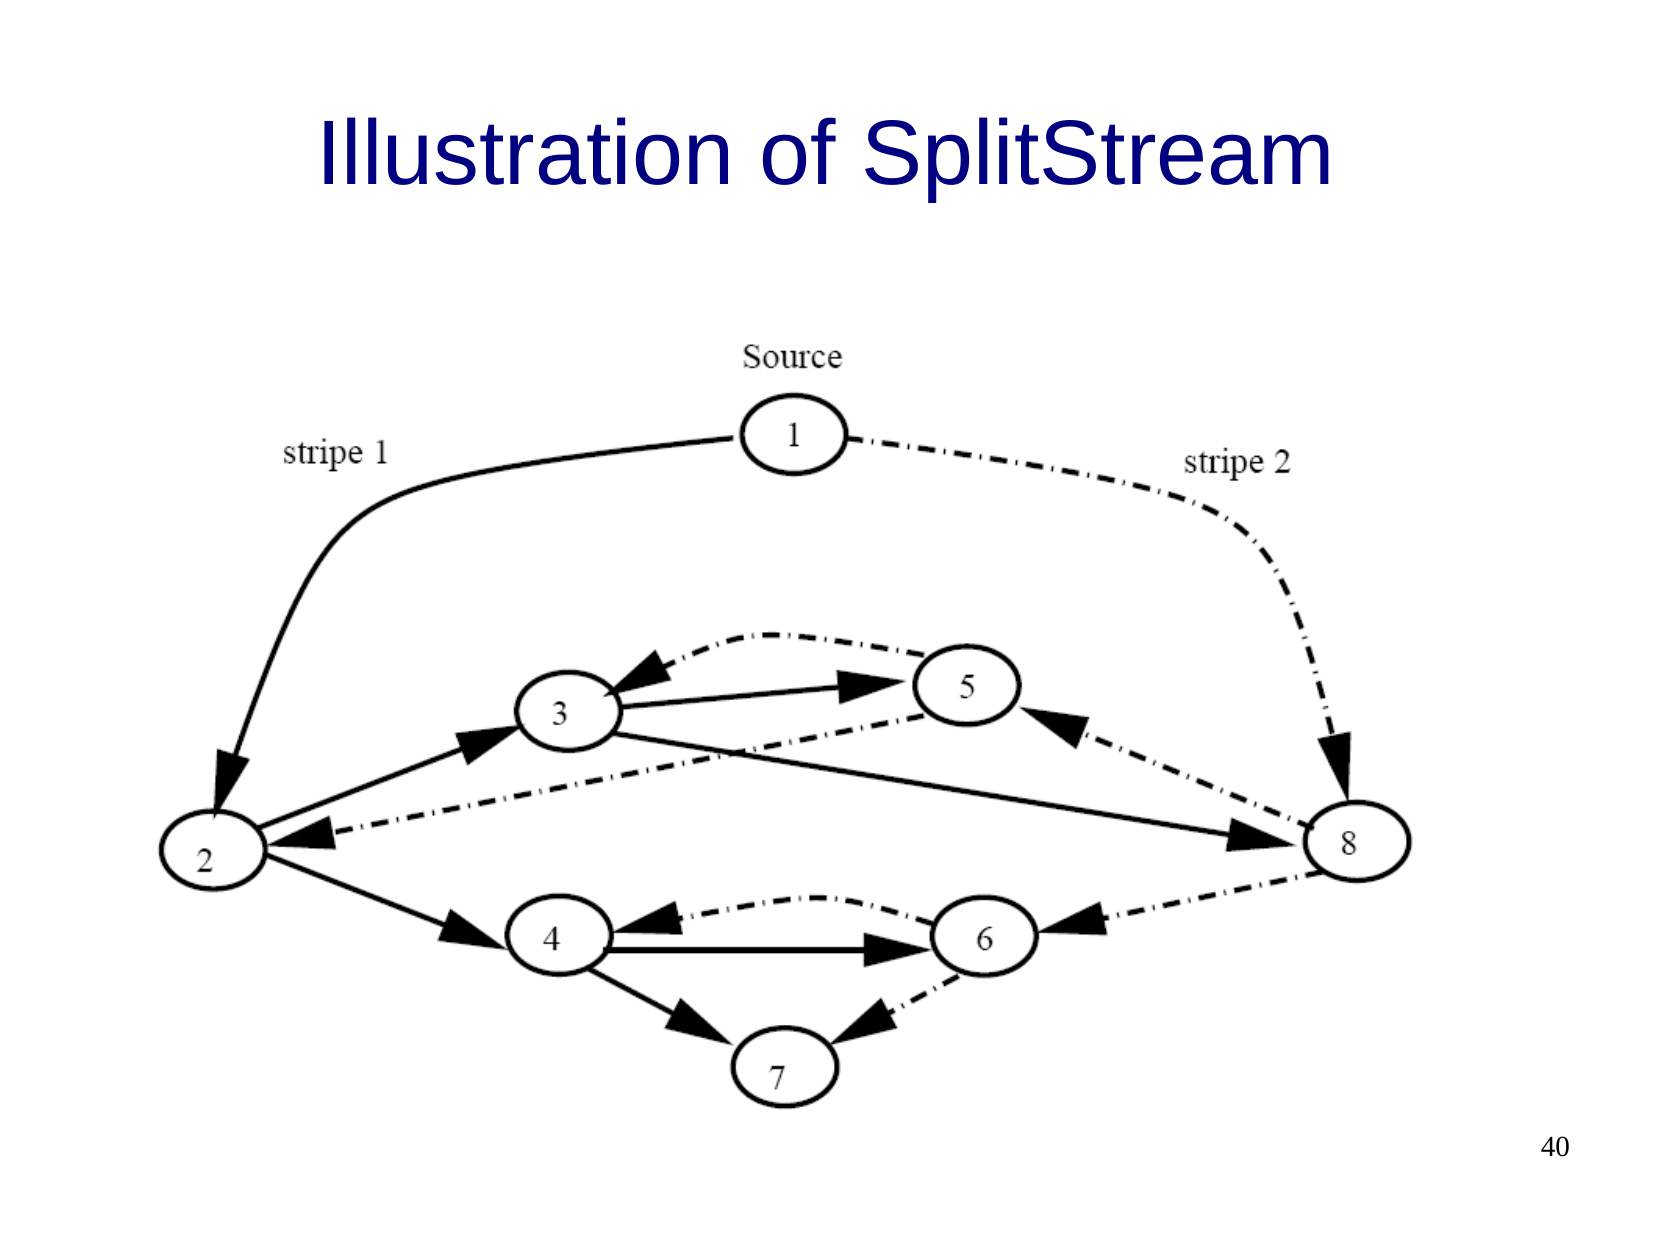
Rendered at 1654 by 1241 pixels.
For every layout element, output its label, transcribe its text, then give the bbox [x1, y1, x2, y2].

title Illustration of SplitStream [82, 49, 1571, 257]
picture [150, 337, 1416, 1121]
